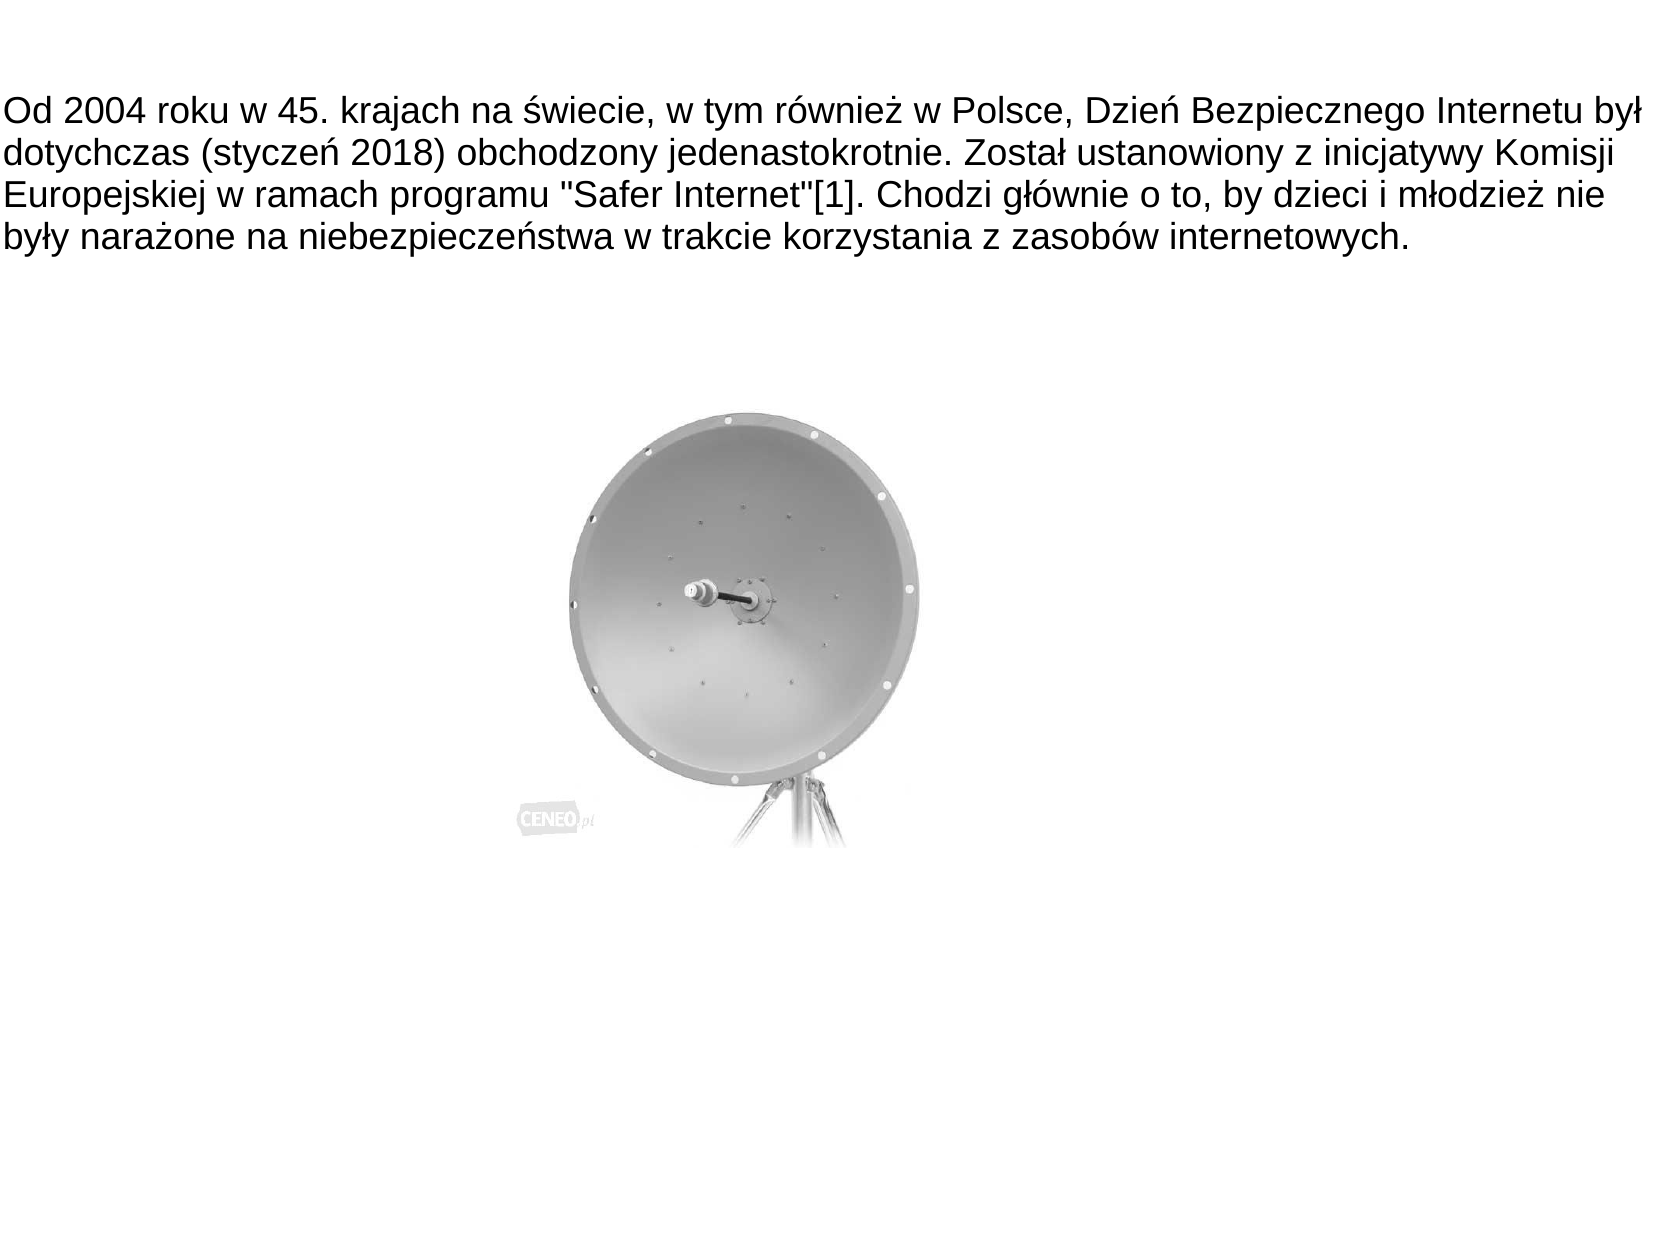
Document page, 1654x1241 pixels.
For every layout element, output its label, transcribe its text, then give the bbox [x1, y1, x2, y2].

picture [506, 377, 1004, 848]
text_box Od 2004 roku w 45. krajach na świecie, w tym również w Polsce, Dzień Bezpiecznego Internetu był dotychczas (styczeń 2018) obchodzony jedenastokrotnie. Został ustanowiony z inicjatywy Komisji Europejskiej w ramach programu "Safer Internet"[1]. Chodzi głównie o to, by dzieci i młodzież nie były narażone na niebezpieczeństwa w trakcie korzystania z zasobów internetowych. [0, 82, 1654, 308]
